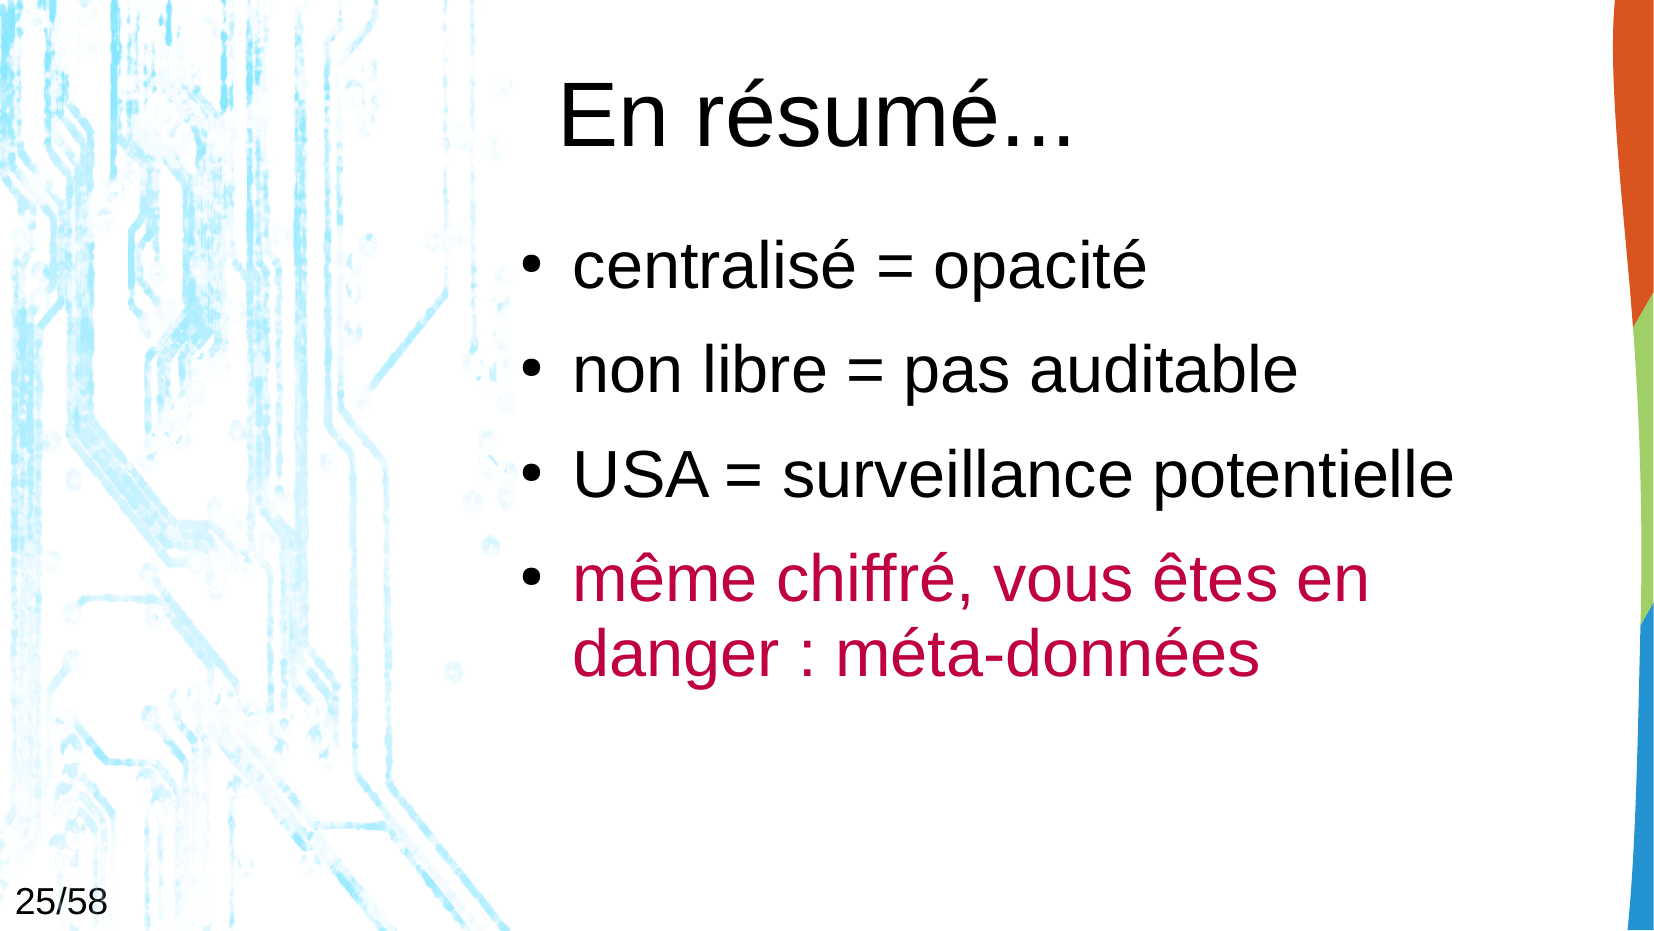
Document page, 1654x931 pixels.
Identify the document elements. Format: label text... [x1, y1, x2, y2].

list centralisé = opacité non libre = pas auditable USA = surveillance potentielle même chiffré, vous êtes en danger : méta-données [501, 228, 1595, 857]
title En résumé... [104, 37, 1530, 193]
picture [0, 0, 517, 931]
